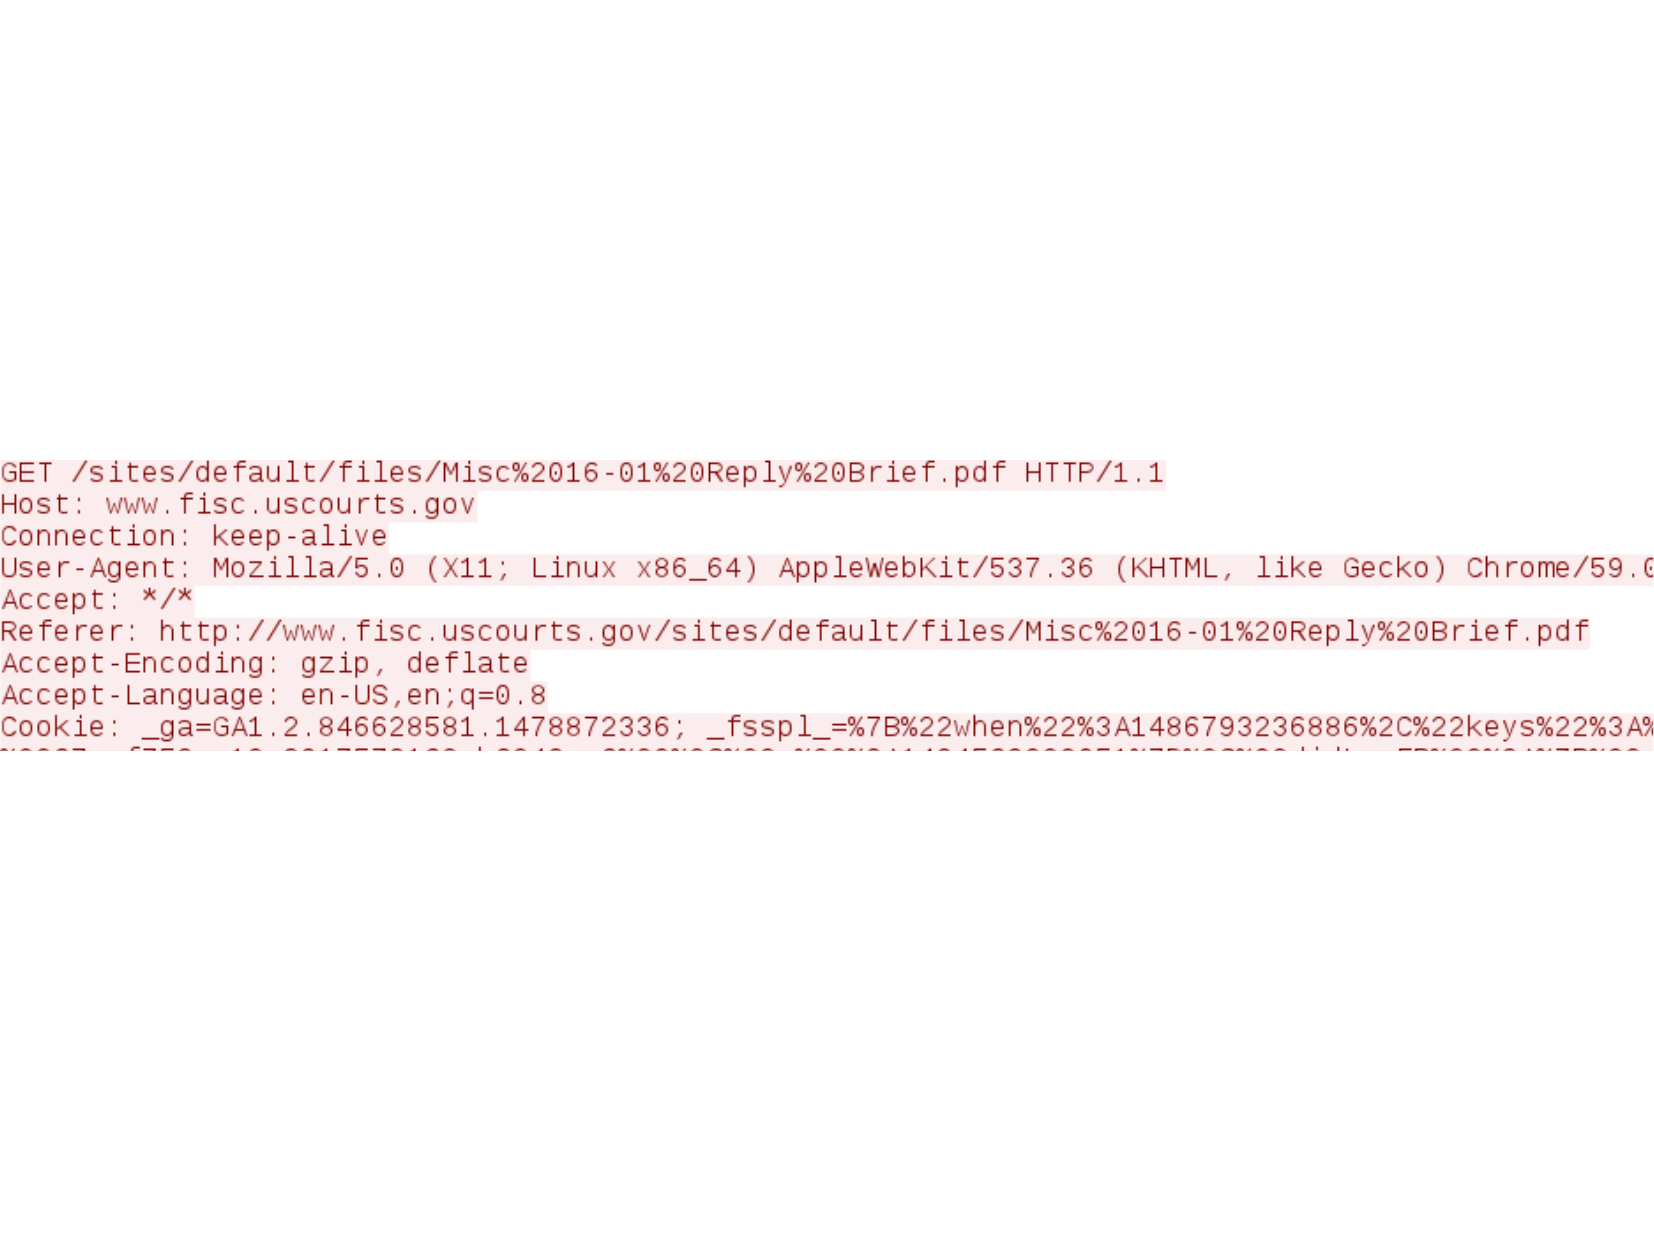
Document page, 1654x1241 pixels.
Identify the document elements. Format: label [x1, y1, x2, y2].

picture [0, 460, 1654, 751]
